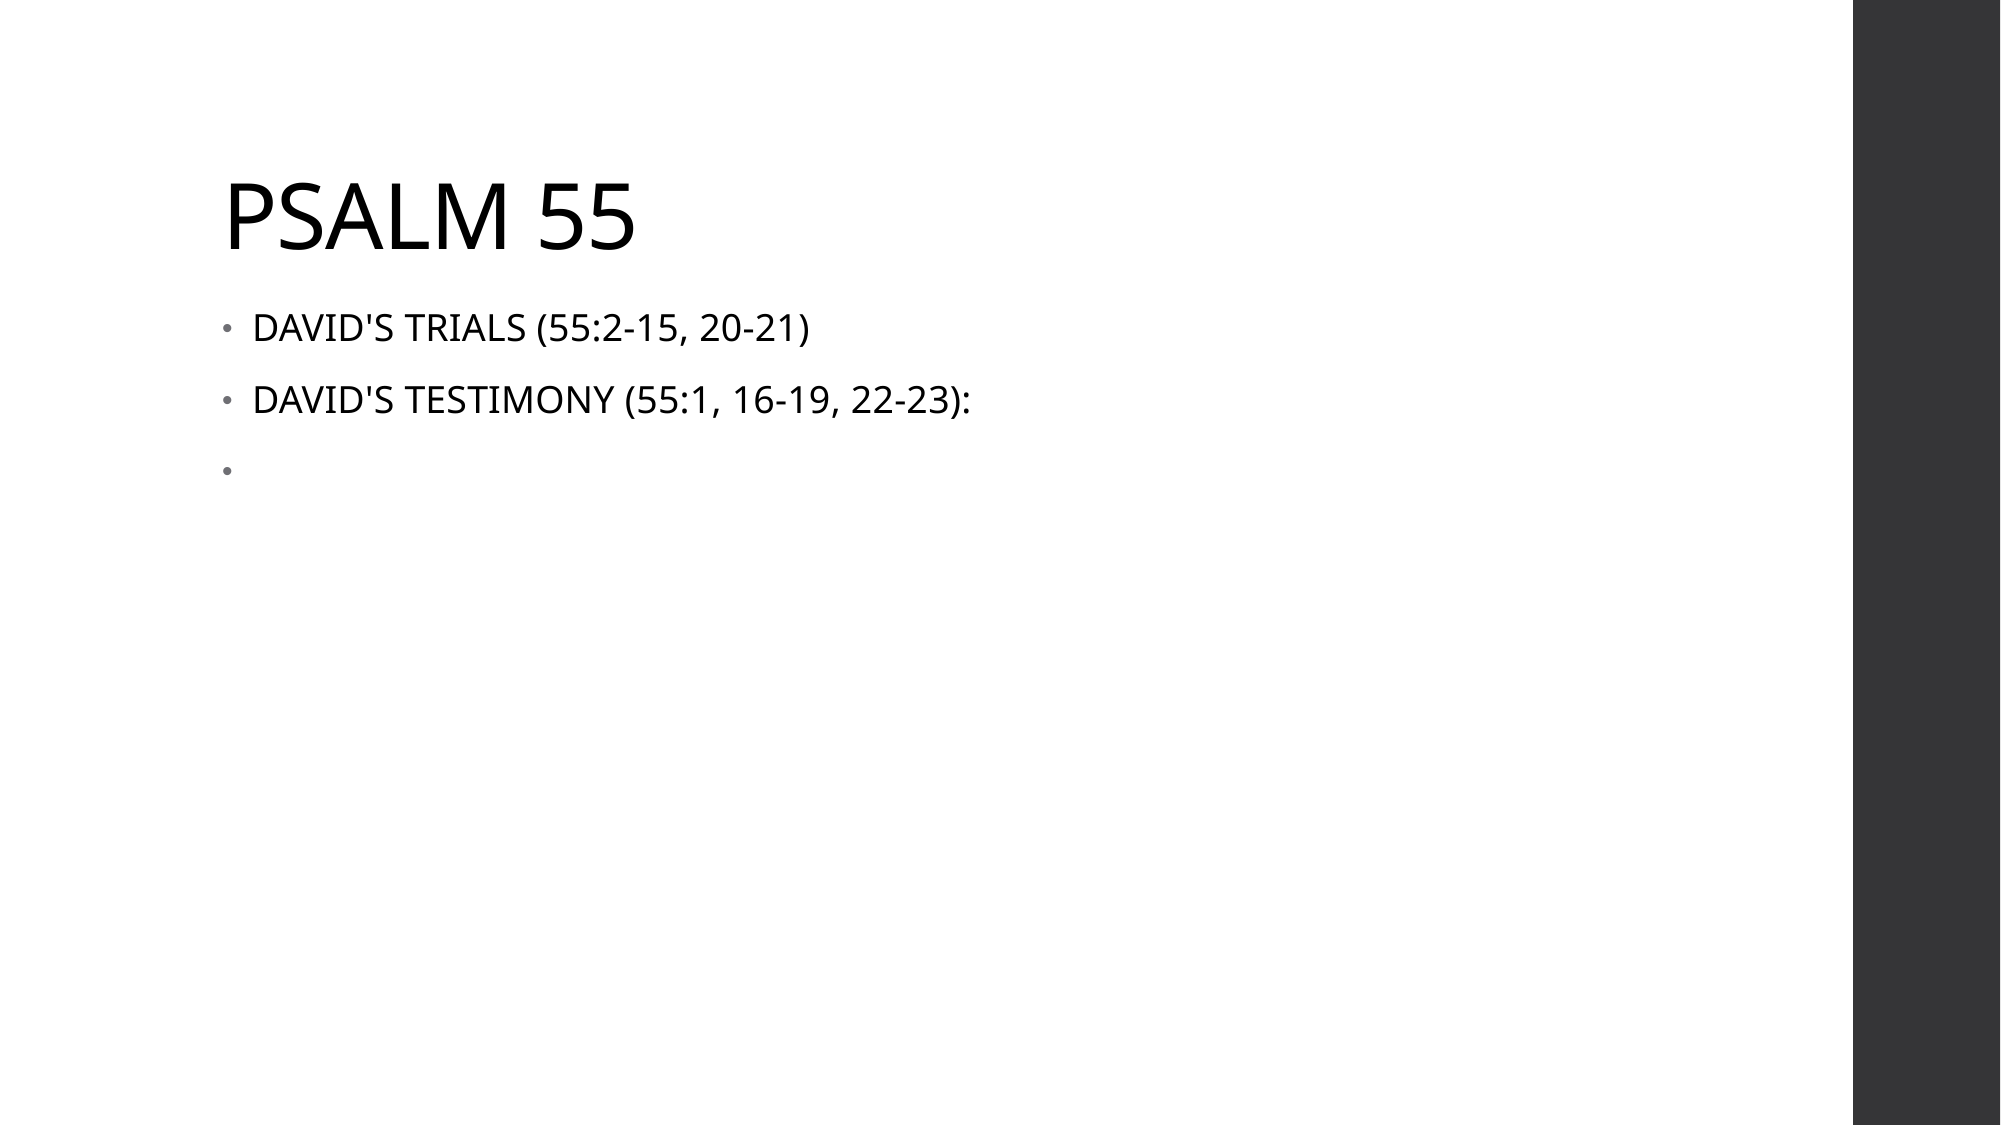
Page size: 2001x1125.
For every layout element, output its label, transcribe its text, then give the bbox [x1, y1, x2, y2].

title PSALM 55 [206, 60, 1797, 278]
list DAVID'S TRIALS (55:2-15, 20-21) DAVID'S TESTIMONY (55:1, 16-19, 22-23): [206, 299, 1617, 1014]
